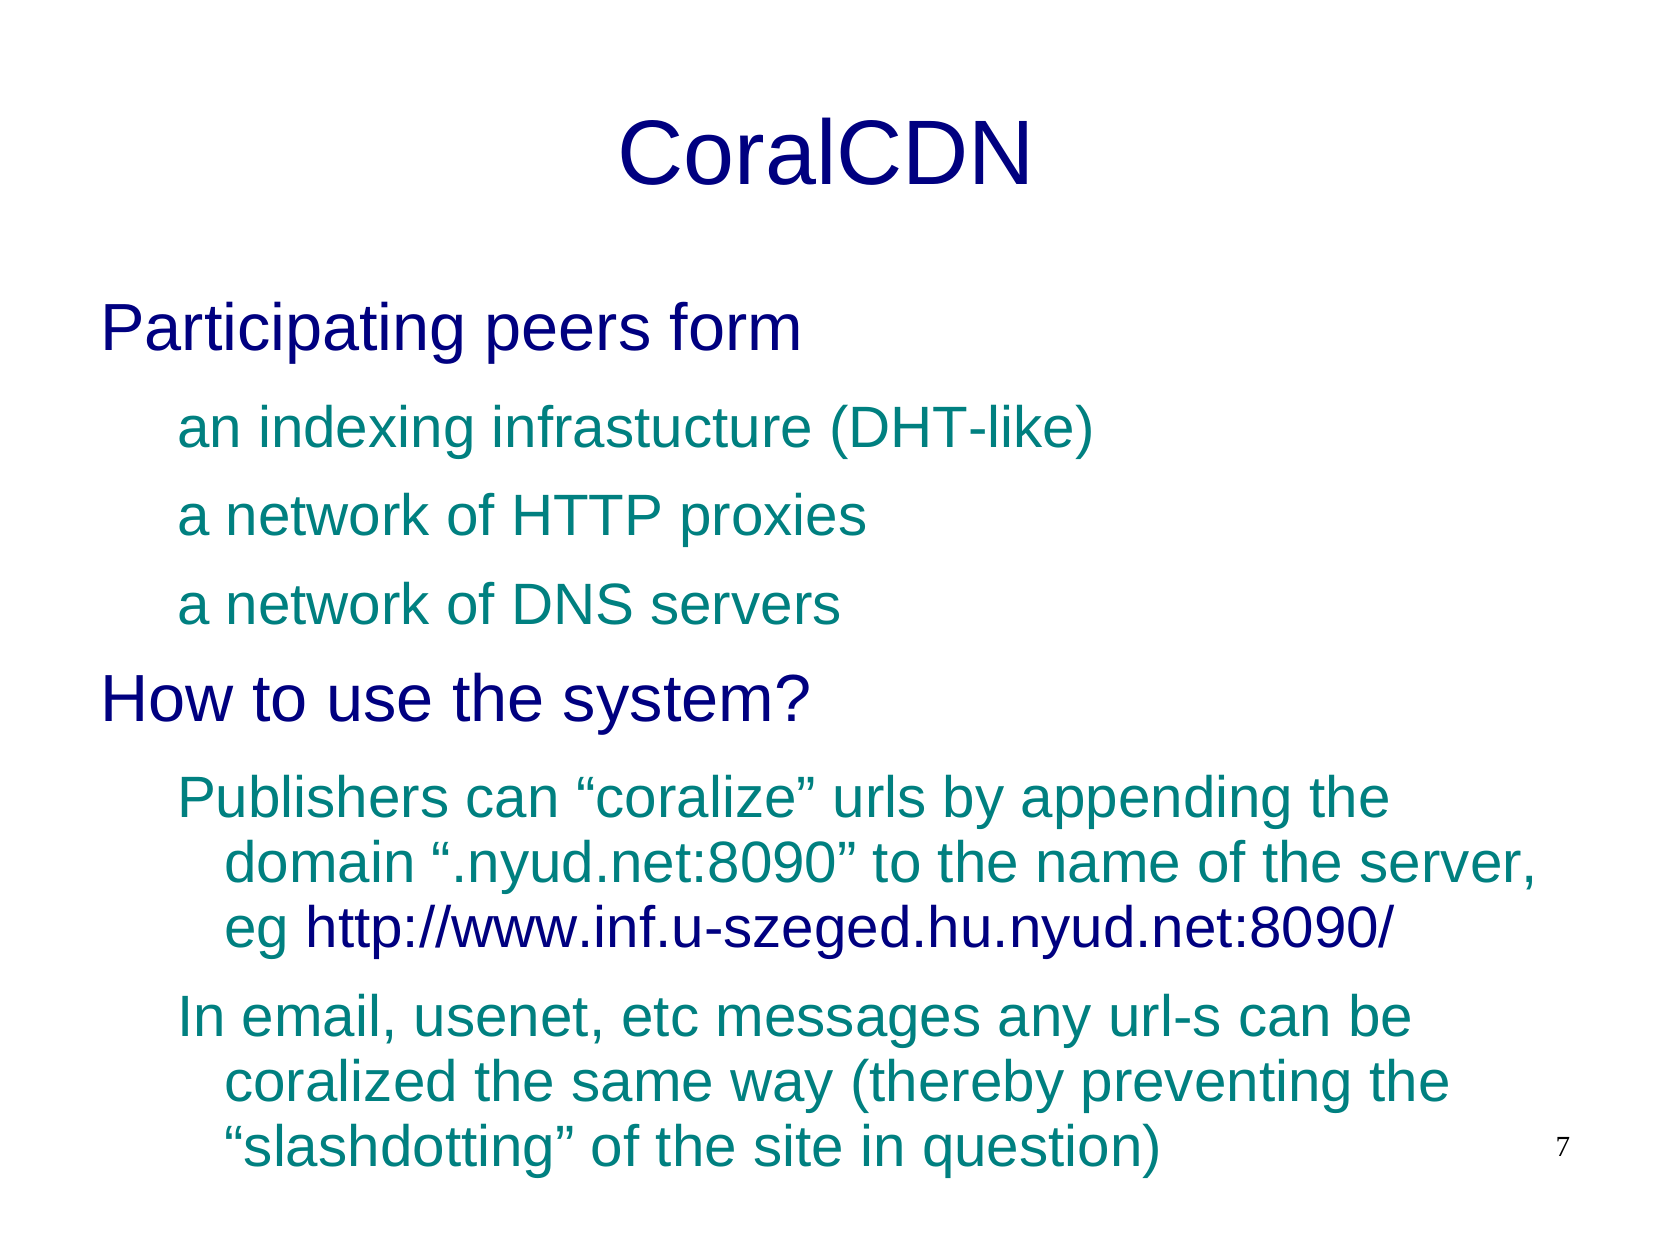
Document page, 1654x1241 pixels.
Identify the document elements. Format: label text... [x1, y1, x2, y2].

list Participating peers form an indexing infrastucture (DHT-like) a network of HTTP proxies a network of DNS servers How to use the system? Publishers can “coralize” urls by appending the domain “.nyud.net:8090” to the name of the server, eg http://www.inf.u-szeged.hu.nyud.net:8090/ In email, usenet, etc messages any url-s can be coralized the same way (thereby preventing the “slashdotting” of the site in question) [82, 290, 1571, 1177]
title CoralCDN [82, 49, 1571, 257]
